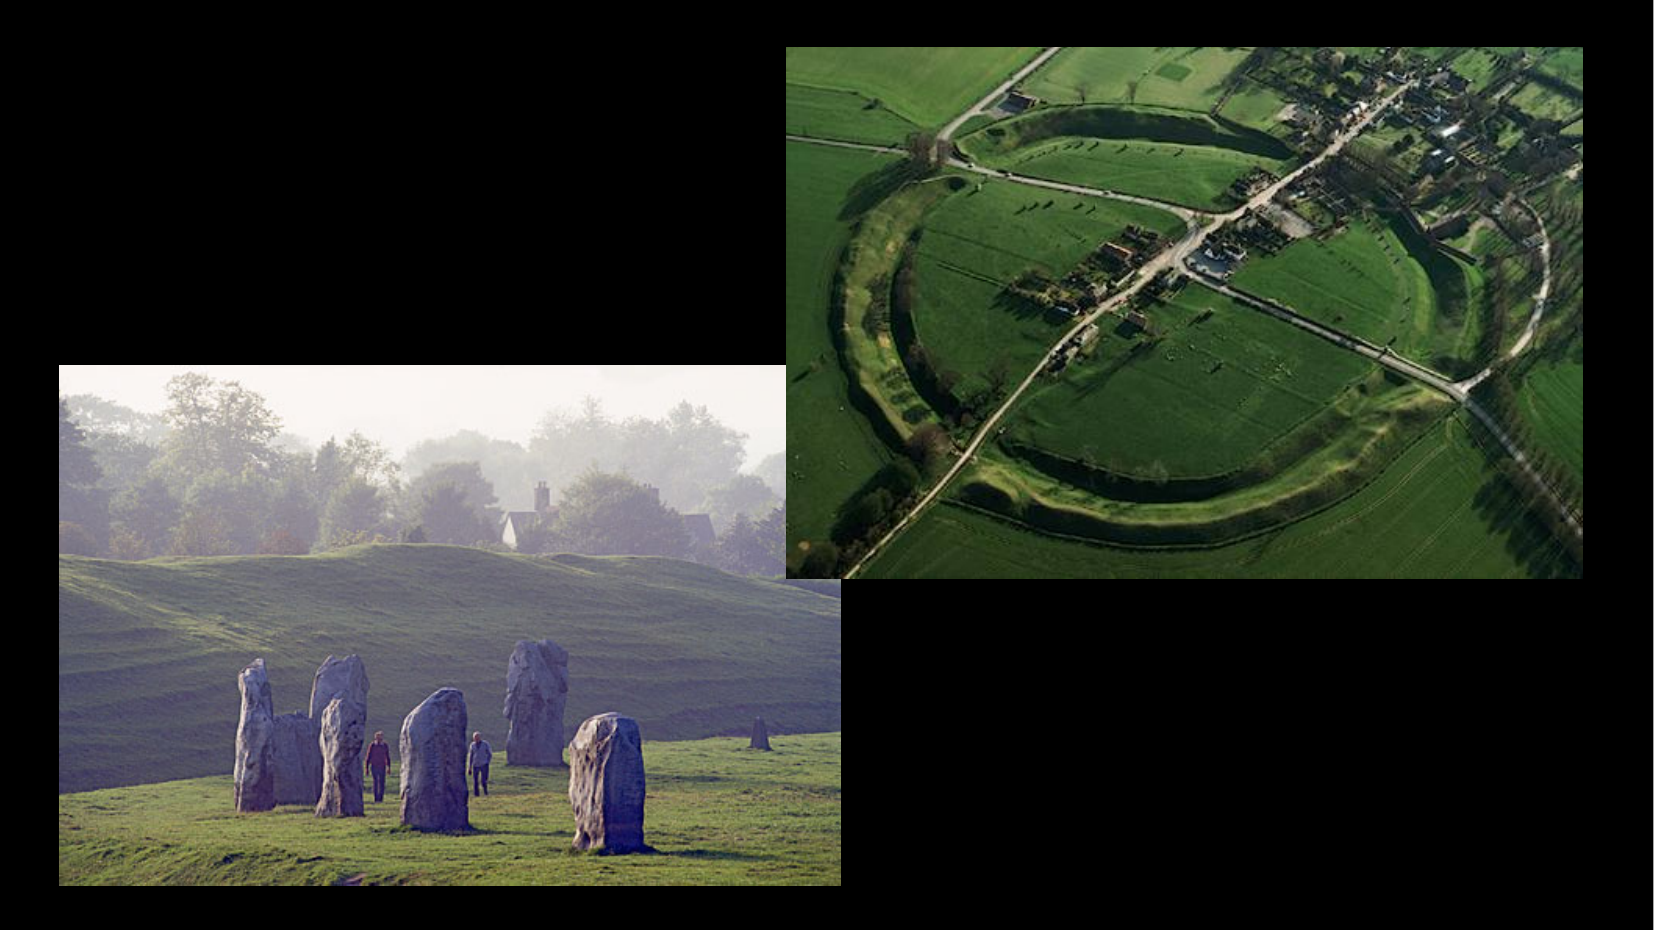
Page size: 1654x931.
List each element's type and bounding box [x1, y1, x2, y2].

picture [59, 47, 1583, 886]
